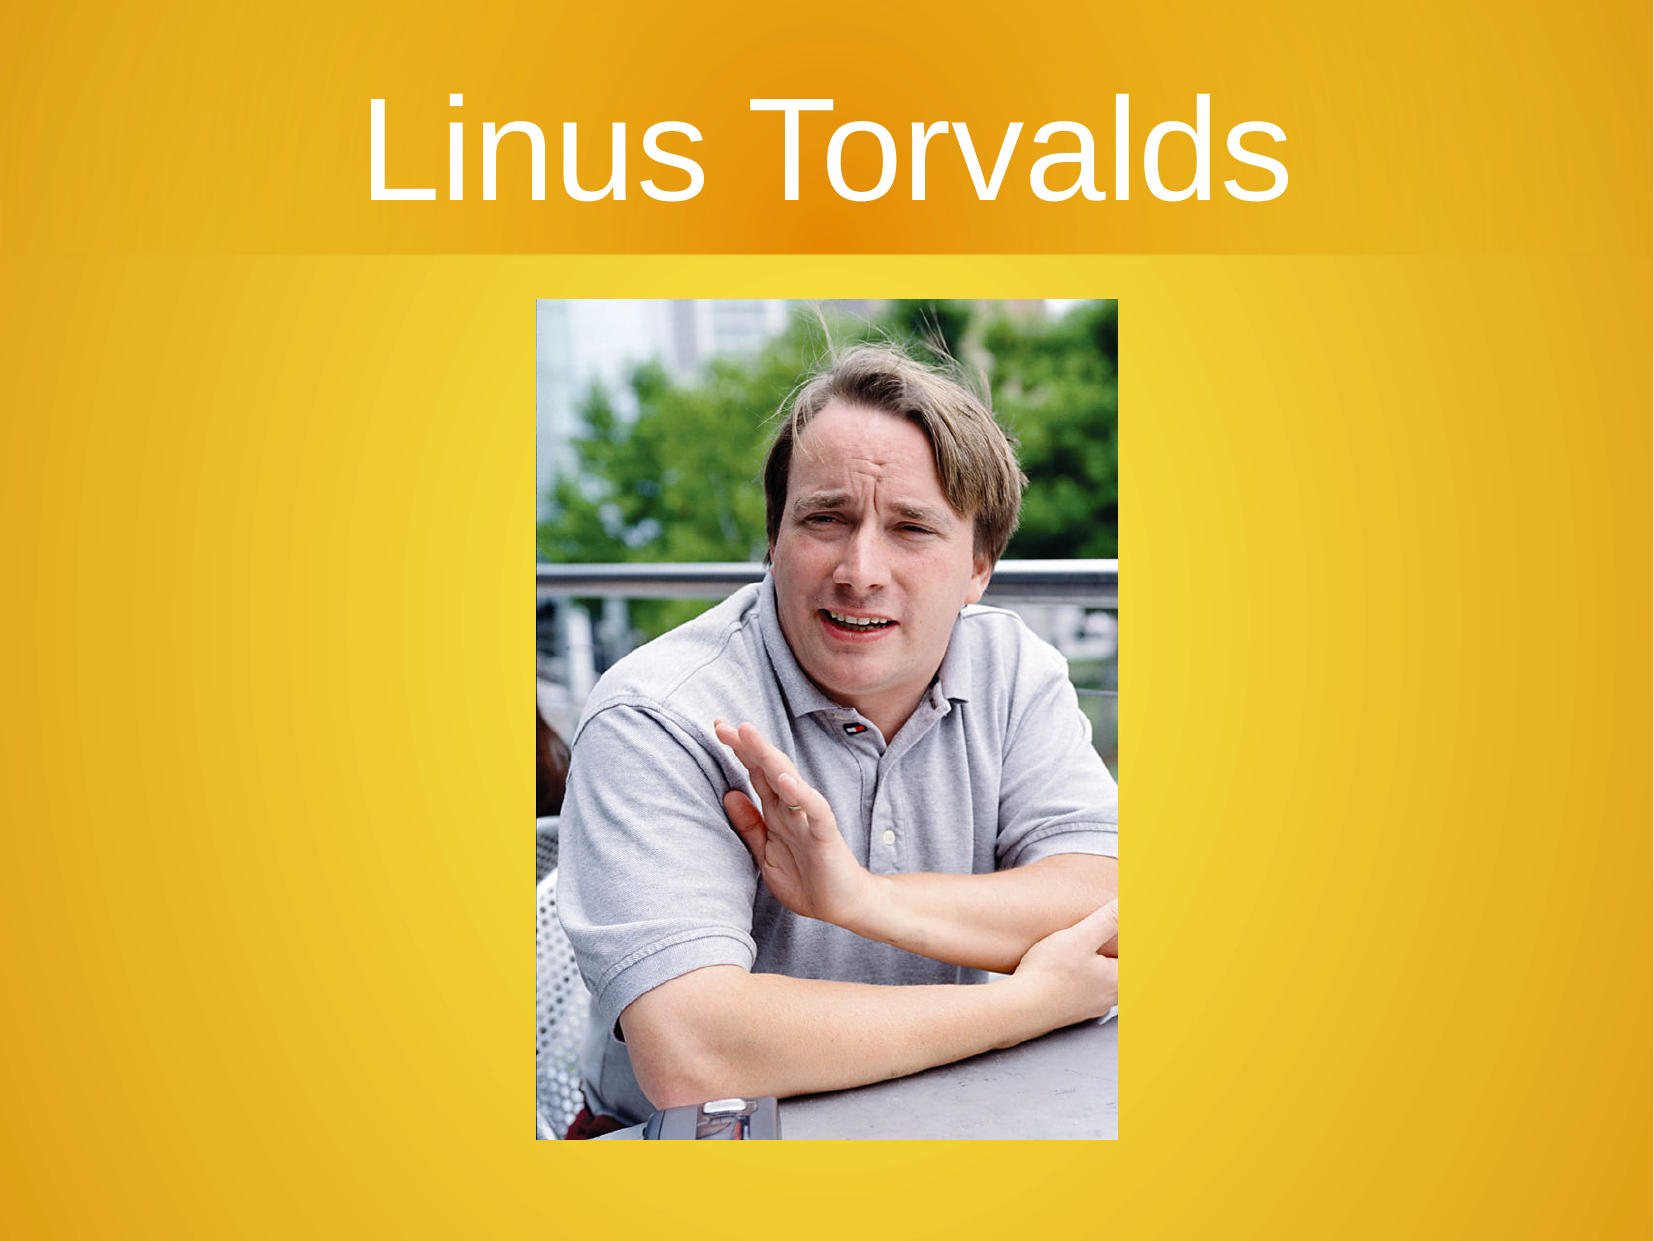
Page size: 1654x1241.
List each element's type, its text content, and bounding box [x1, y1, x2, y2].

picture [0, 0, 1654, 1241]
title Linus Torvalds [82, 47, 1571, 252]
